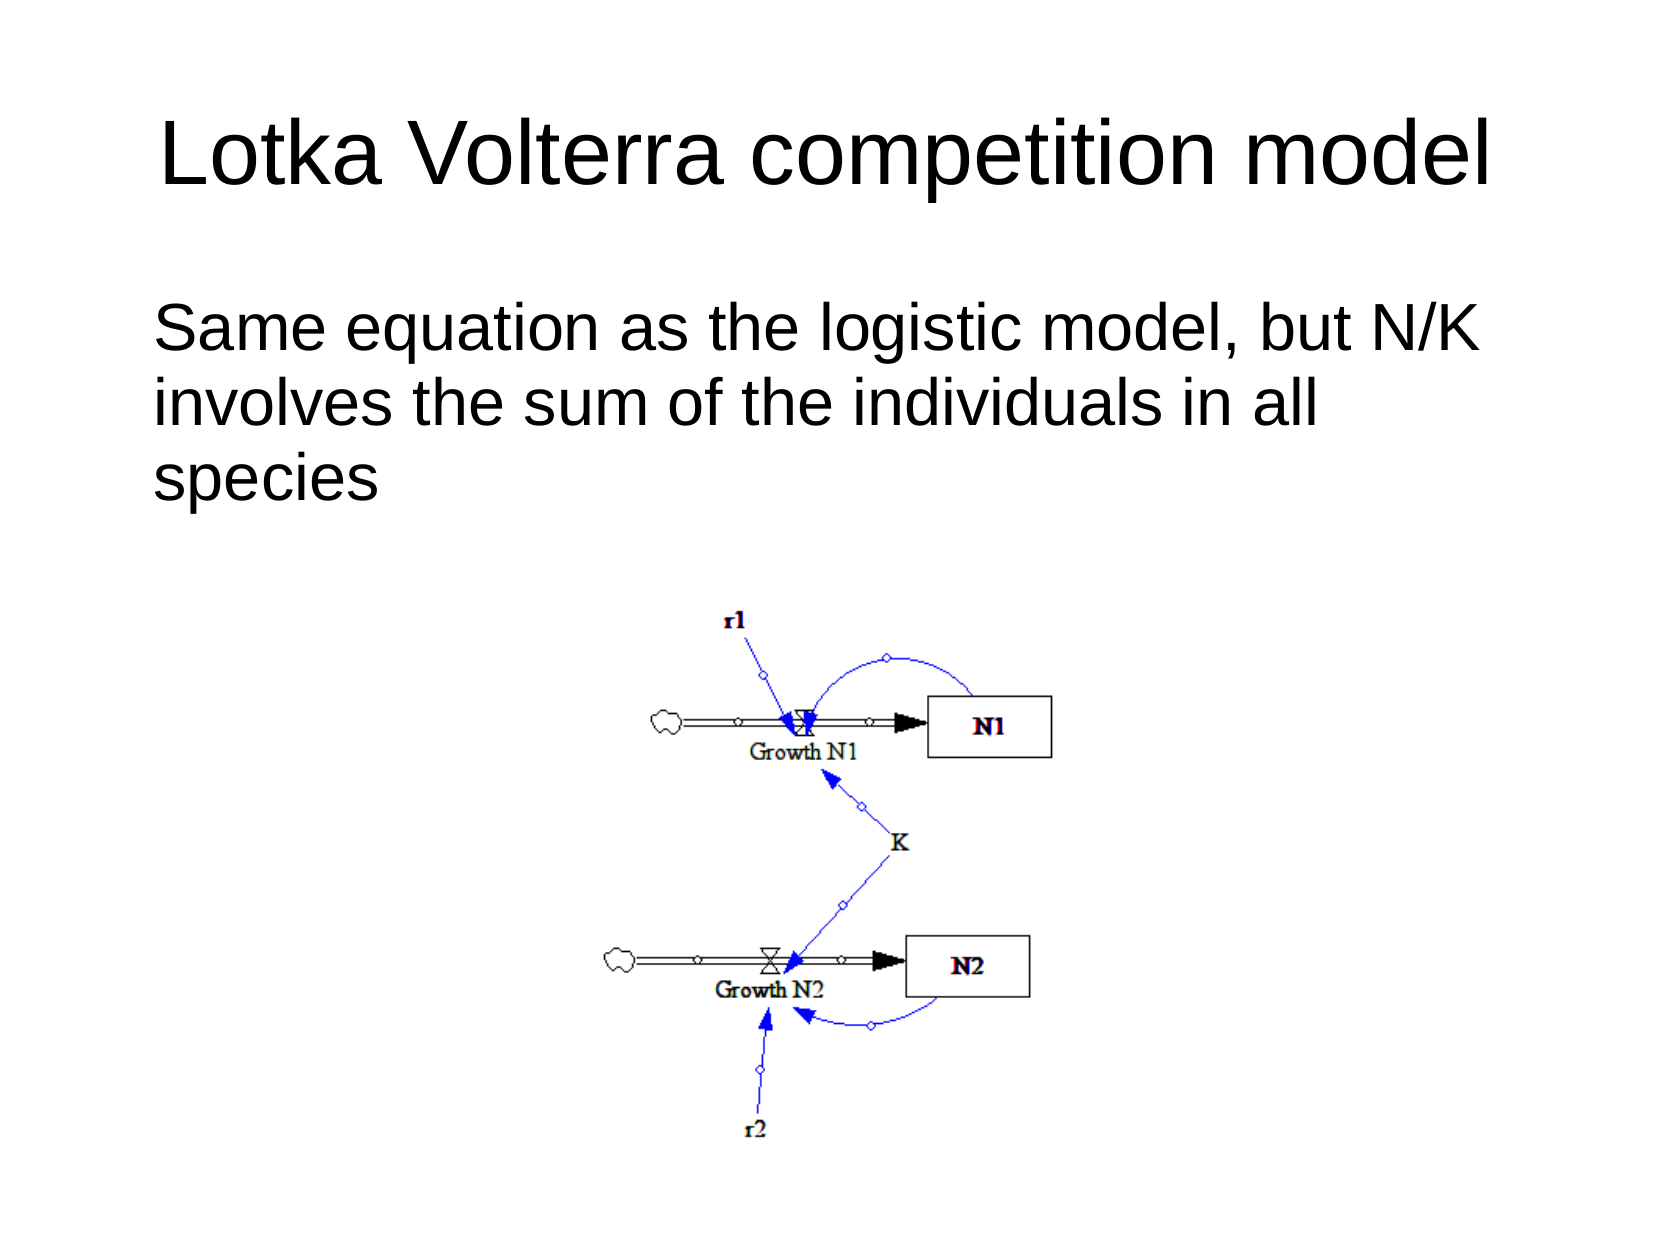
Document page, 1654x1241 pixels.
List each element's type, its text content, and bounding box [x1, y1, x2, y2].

list Same equation as the logistic model, but N/K involves the sum of the individuals in all species [82, 290, 1538, 1010]
picture [540, 569, 1187, 1178]
title Lotka Volterra competition model [82, 49, 1571, 257]
